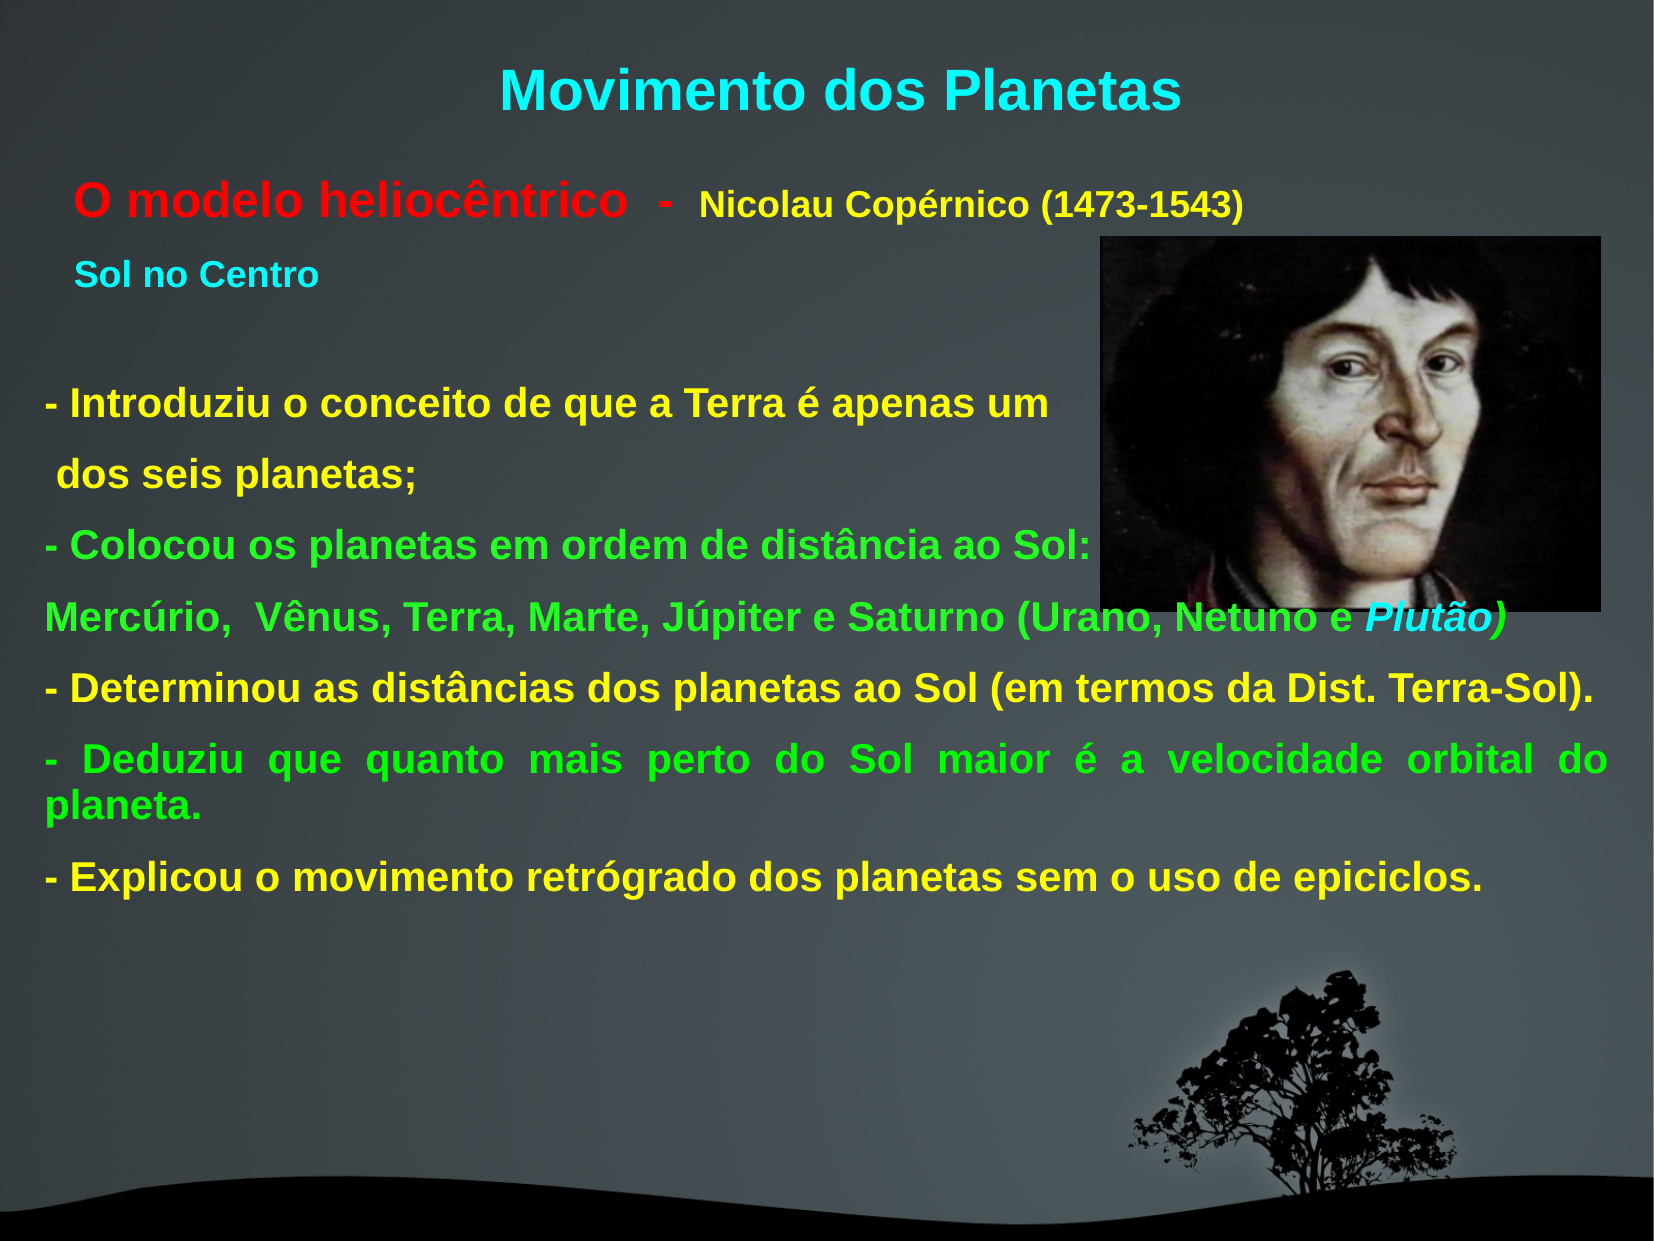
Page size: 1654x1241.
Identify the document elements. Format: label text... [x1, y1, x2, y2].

picture [0, 0, 1654, 1241]
text_box O modelo heliocêntrico - Nicolau Copérnico (1473-1543) Sol no Centro [59, 165, 1270, 338]
text_box - Introduziu o conceito de que a Terra é apenas um dos seis planetas; - Colocou os planetas em ordem de distância ao Sol: Mercúrio, Vênus, Terra, Marte, Júpiter e Saturno (Urano, Netuno e Plutão) - Determinou as distâncias dos planetas ao Sol (em termos da Dist. Terra-Sol). - Deduziu que quanto mais perto do Sol maior é a velocidade orbital do planeta. - Explicou o movimento retrógrado dos planetas sem o uso de epiciclos. [29, 372, 1625, 1130]
text_box Movimento dos Planetas [59, 50, 1625, 154]
